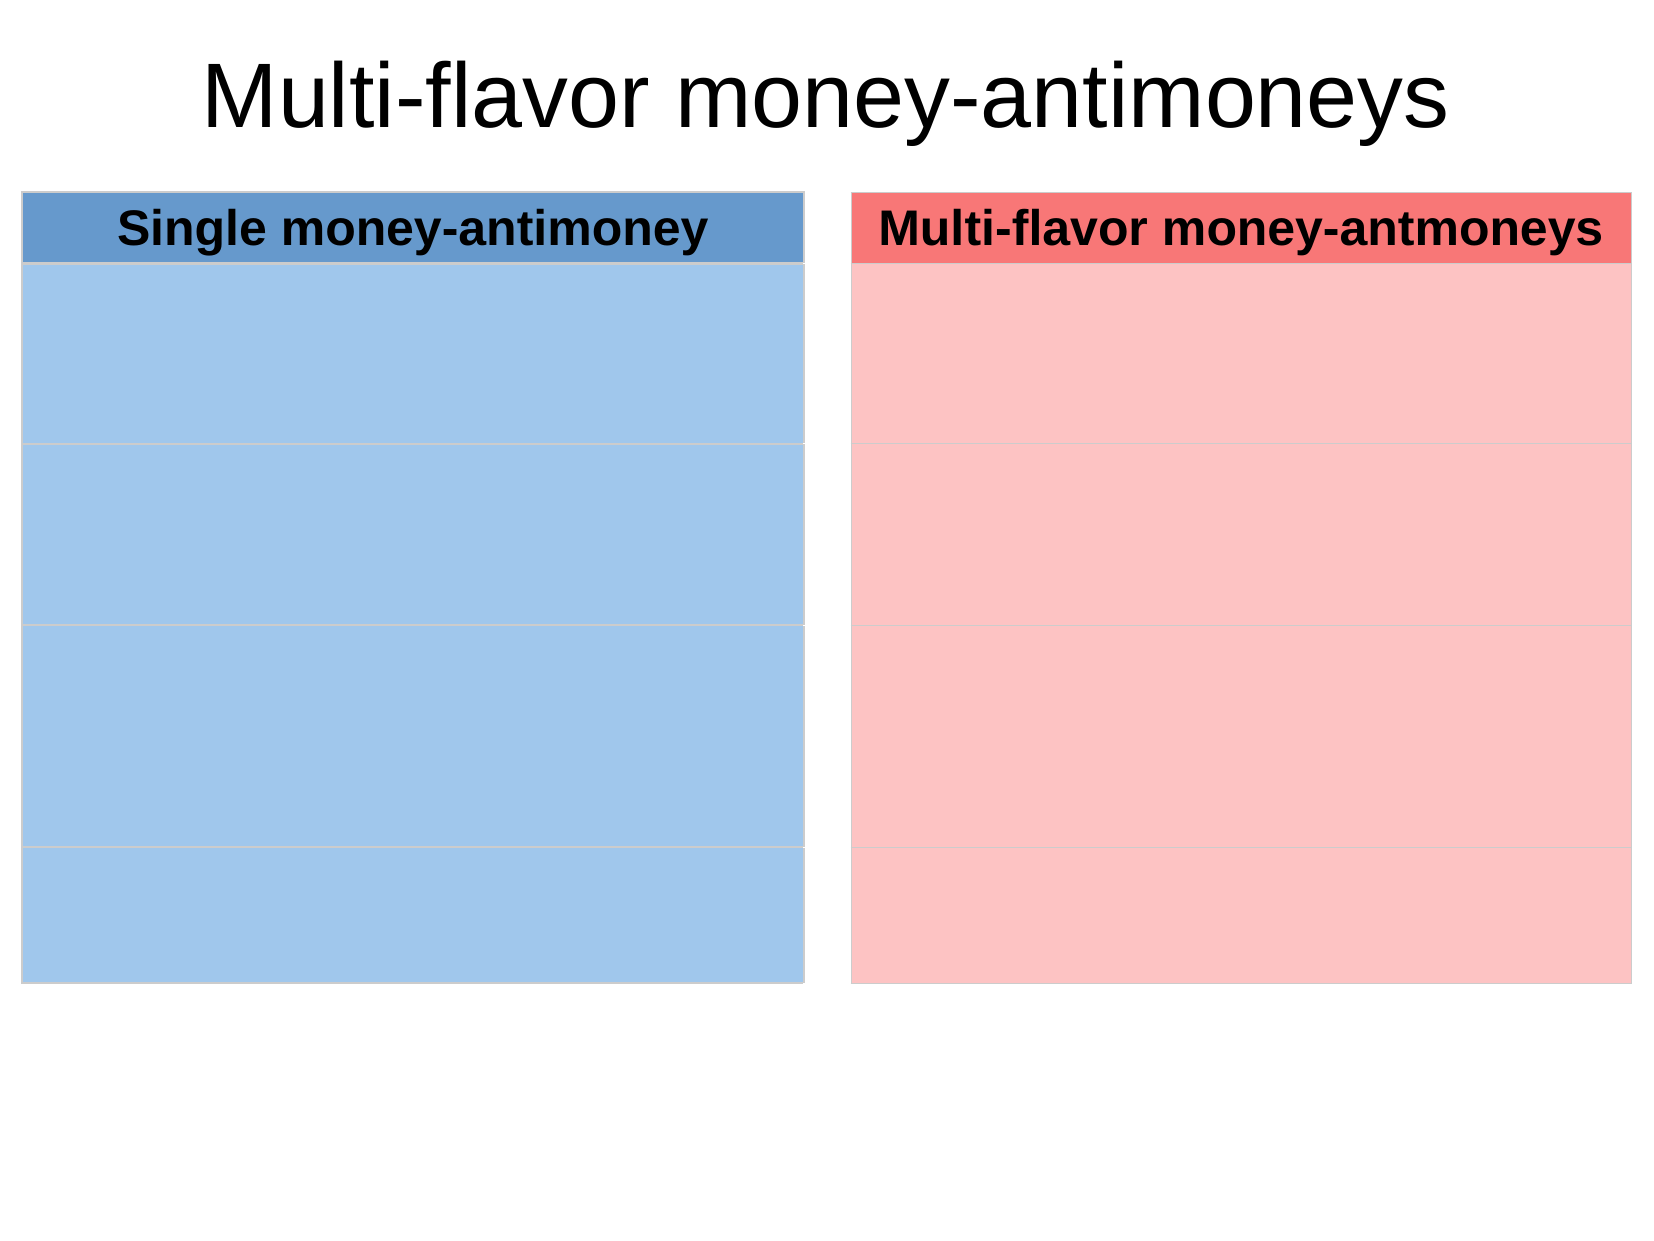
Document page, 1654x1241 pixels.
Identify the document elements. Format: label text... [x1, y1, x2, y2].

table_cell [23, 445, 803, 624]
title Multi-flavor money-antimoneys [82, 44, 1571, 147]
table_cell [805, 626, 851, 847]
table_cell [23, 848, 803, 982]
table_cell [852, 848, 1631, 983]
table_header [805, 193, 851, 263]
table_header Single money-antimoney [23, 193, 803, 262]
table_cell [852, 264, 1631, 443]
table_cell [805, 444, 851, 625]
table_cell [23, 265, 803, 443]
table_cell [852, 444, 1631, 625]
table_cell [852, 626, 1631, 847]
table_cell [23, 626, 803, 846]
table_cell [805, 848, 851, 983]
table_cell [805, 264, 851, 443]
table_header Multi-flavor money-antmoneys [852, 193, 1631, 263]
